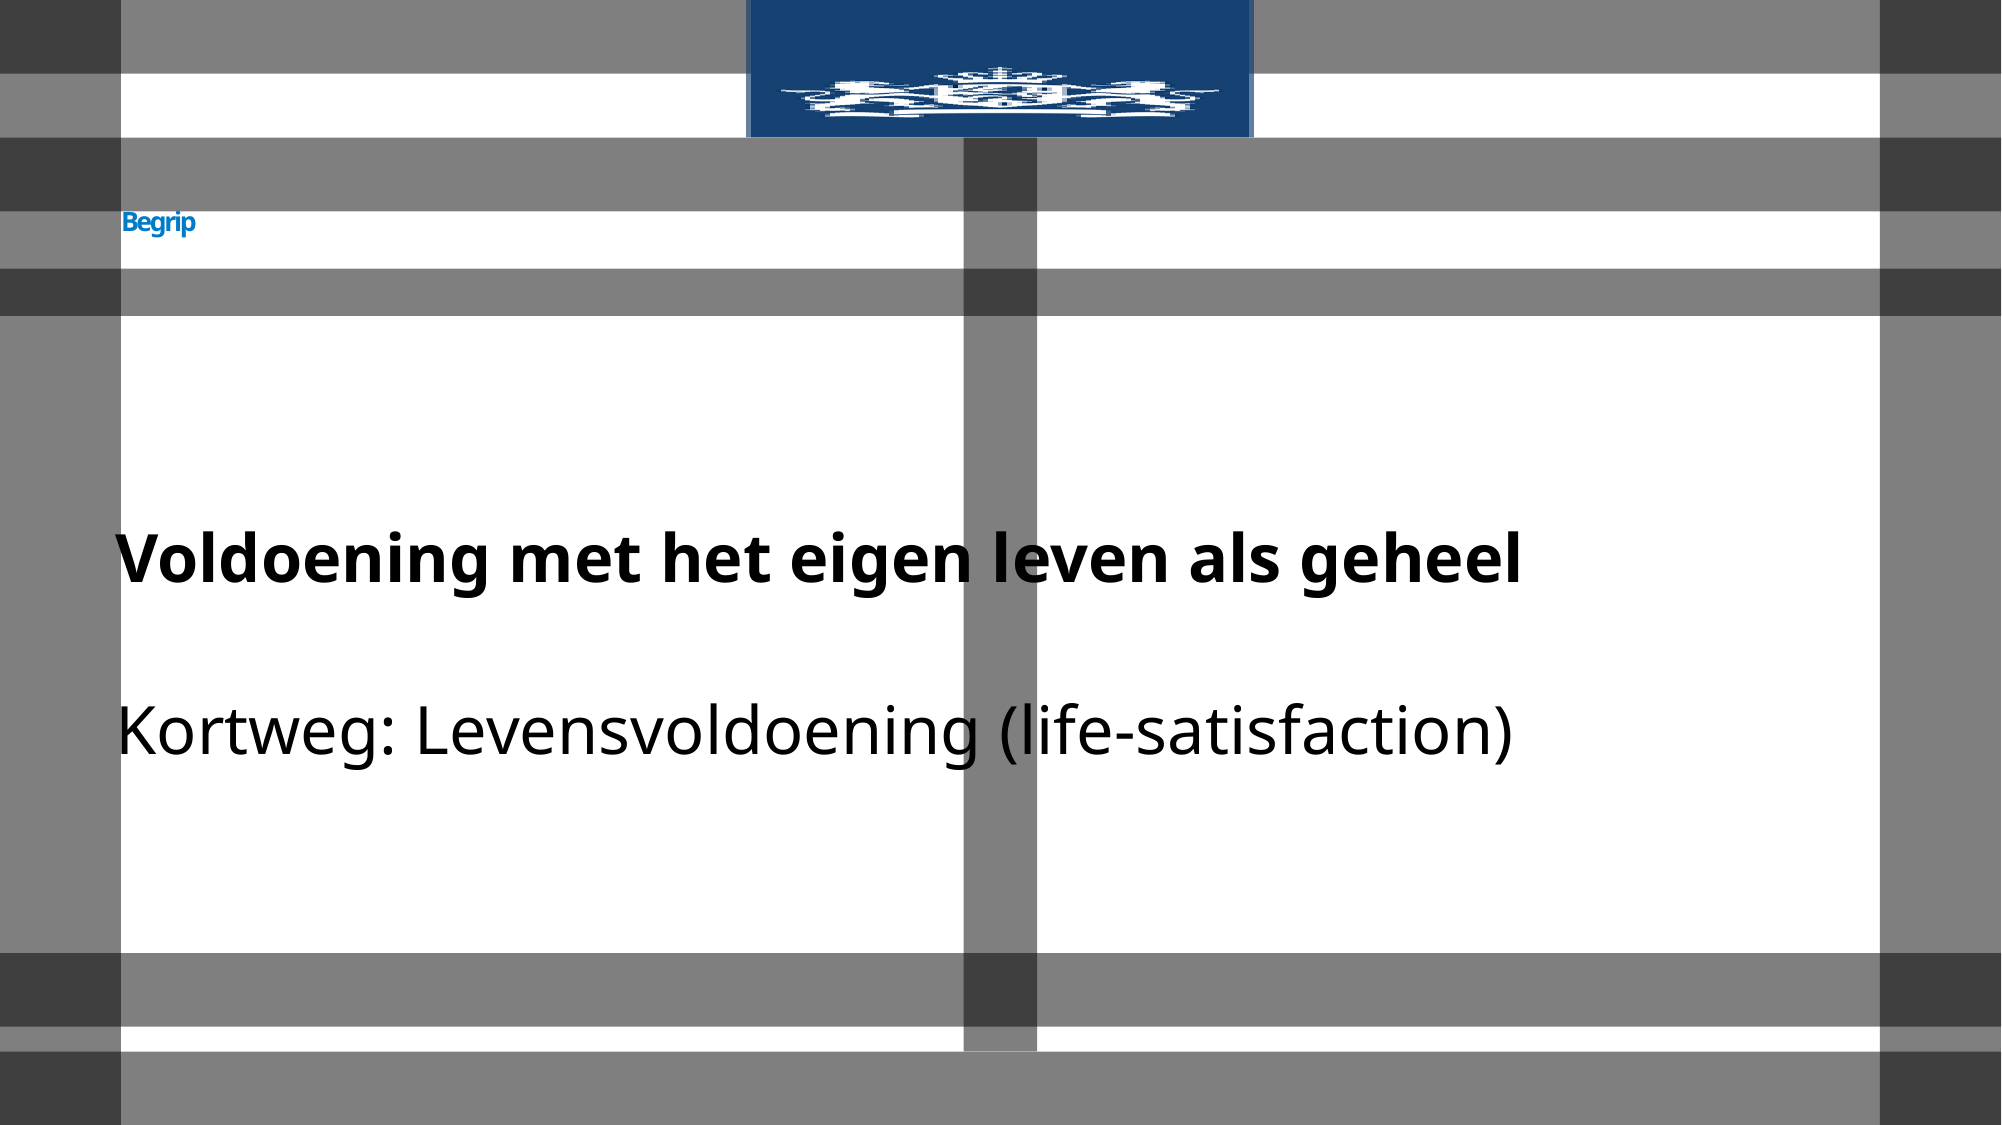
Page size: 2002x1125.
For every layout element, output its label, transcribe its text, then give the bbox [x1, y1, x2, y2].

list Voldoening met het eigen leven als geheel Kortweg: Levensvoldoening (life-satisfaction) [115, 515, 1841, 1125]
title Sturen op wat voor geluk? Begrip [121, 172, 1880, 238]
